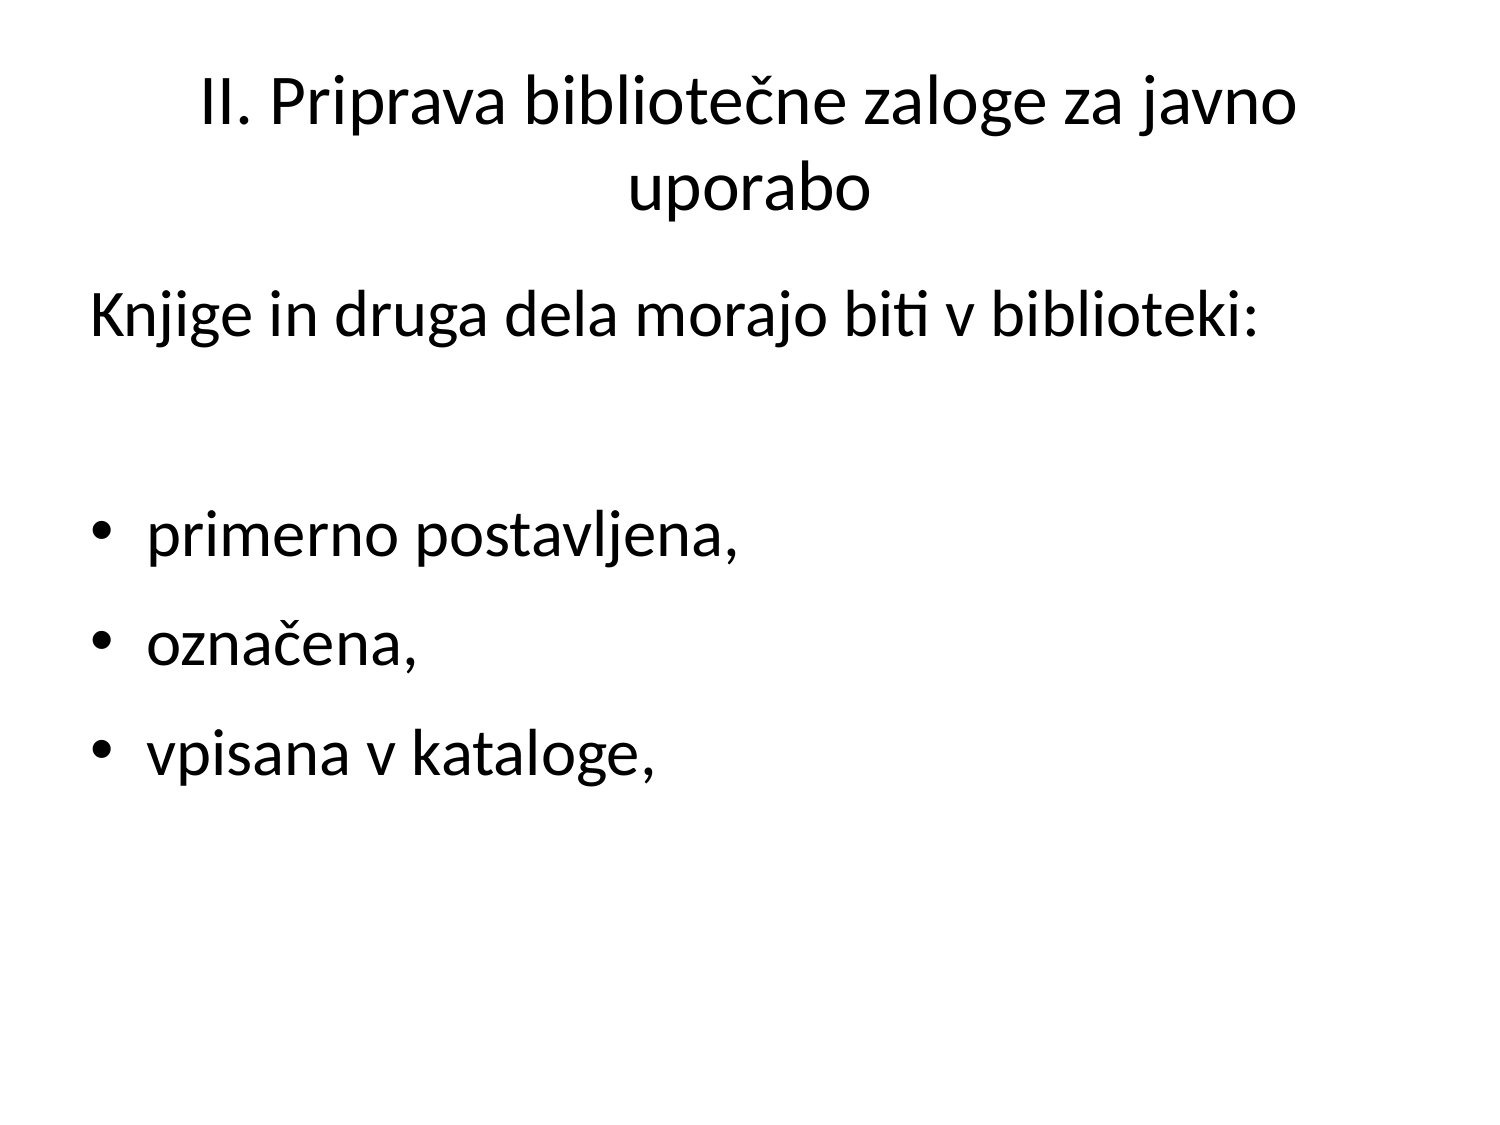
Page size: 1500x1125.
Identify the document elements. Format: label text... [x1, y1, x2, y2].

list Knjige in druga dela morajo biti v biblioteki: primerno postavljena, označena, vpisana v kataloge, [75, 262, 1425, 1005]
title II. Priprava bibliotečne zaloge za javno uporabo [75, 45, 1425, 233]
